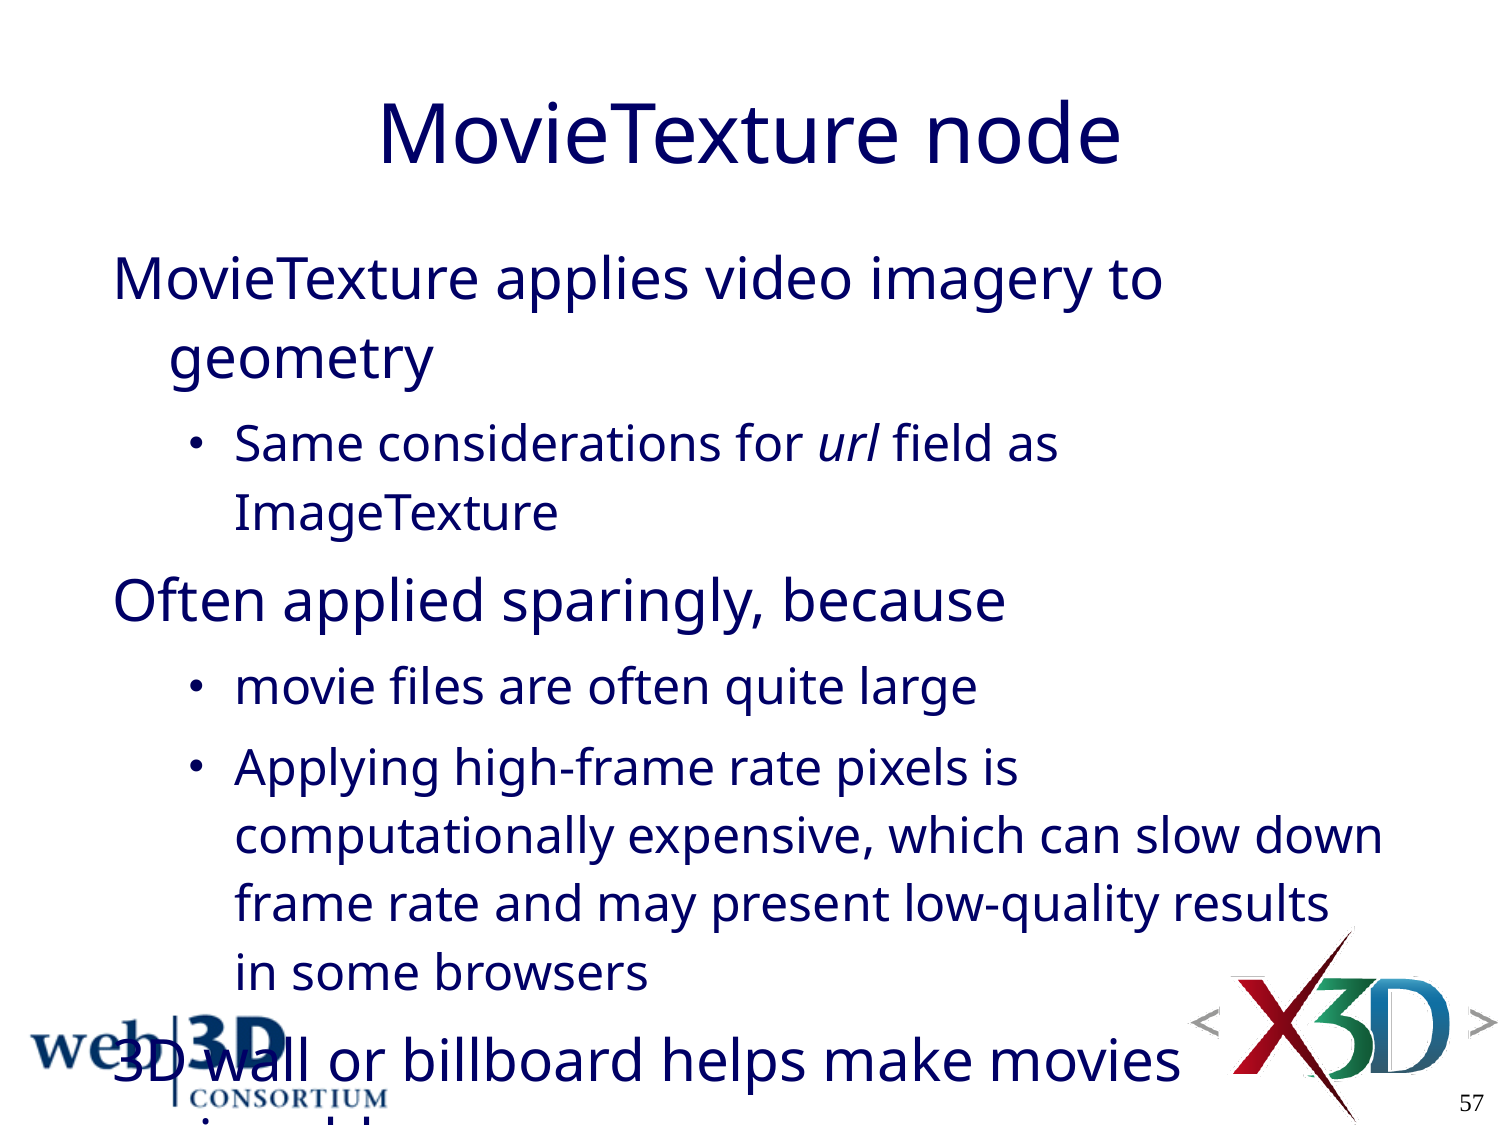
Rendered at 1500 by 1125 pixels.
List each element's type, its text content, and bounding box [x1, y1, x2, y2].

title MovieTexture node [112, 37, 1388, 226]
picture [1187, 926, 1500, 1125]
list MovieTexture applies video imagery to geometry Same considerations for url field as ImageTexture Often applied sparingly, because movie files are often quite large Applying high-frame rate pixels is computationally expensive, which can slow down frame rate and may present low-quality results in some browsers 3D wall or billboard helps make movies viewable Important to provide a clear Viewpoint to see it Authors might prefer for movie to instead play within Web browser outside X3D scene [112, 237, 1388, 1023]
picture [12, 998, 413, 1118]
